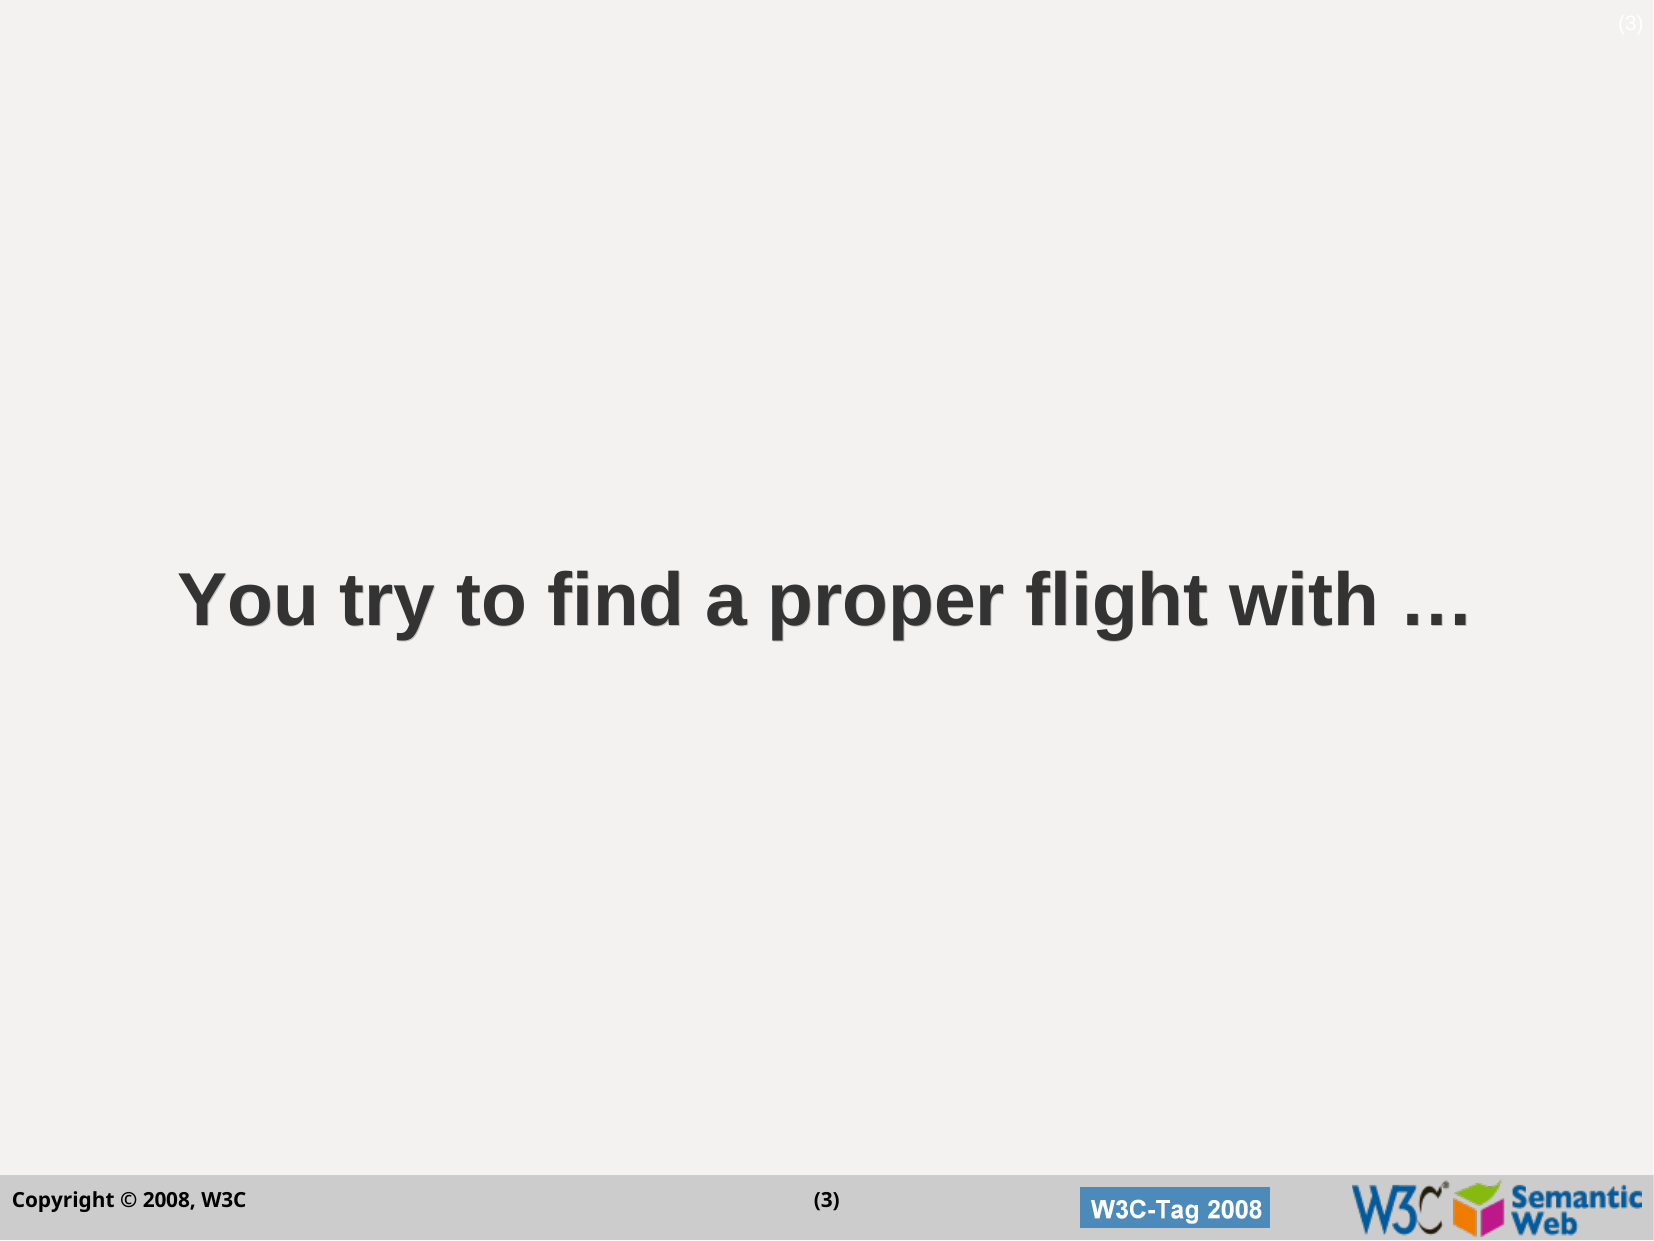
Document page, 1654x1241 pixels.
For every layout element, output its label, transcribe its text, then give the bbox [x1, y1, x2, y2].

picture [1352, 1178, 1642, 1237]
title You try to find a proper flight with … [59, 546, 1595, 650]
picture [1080, 1187, 1270, 1228]
